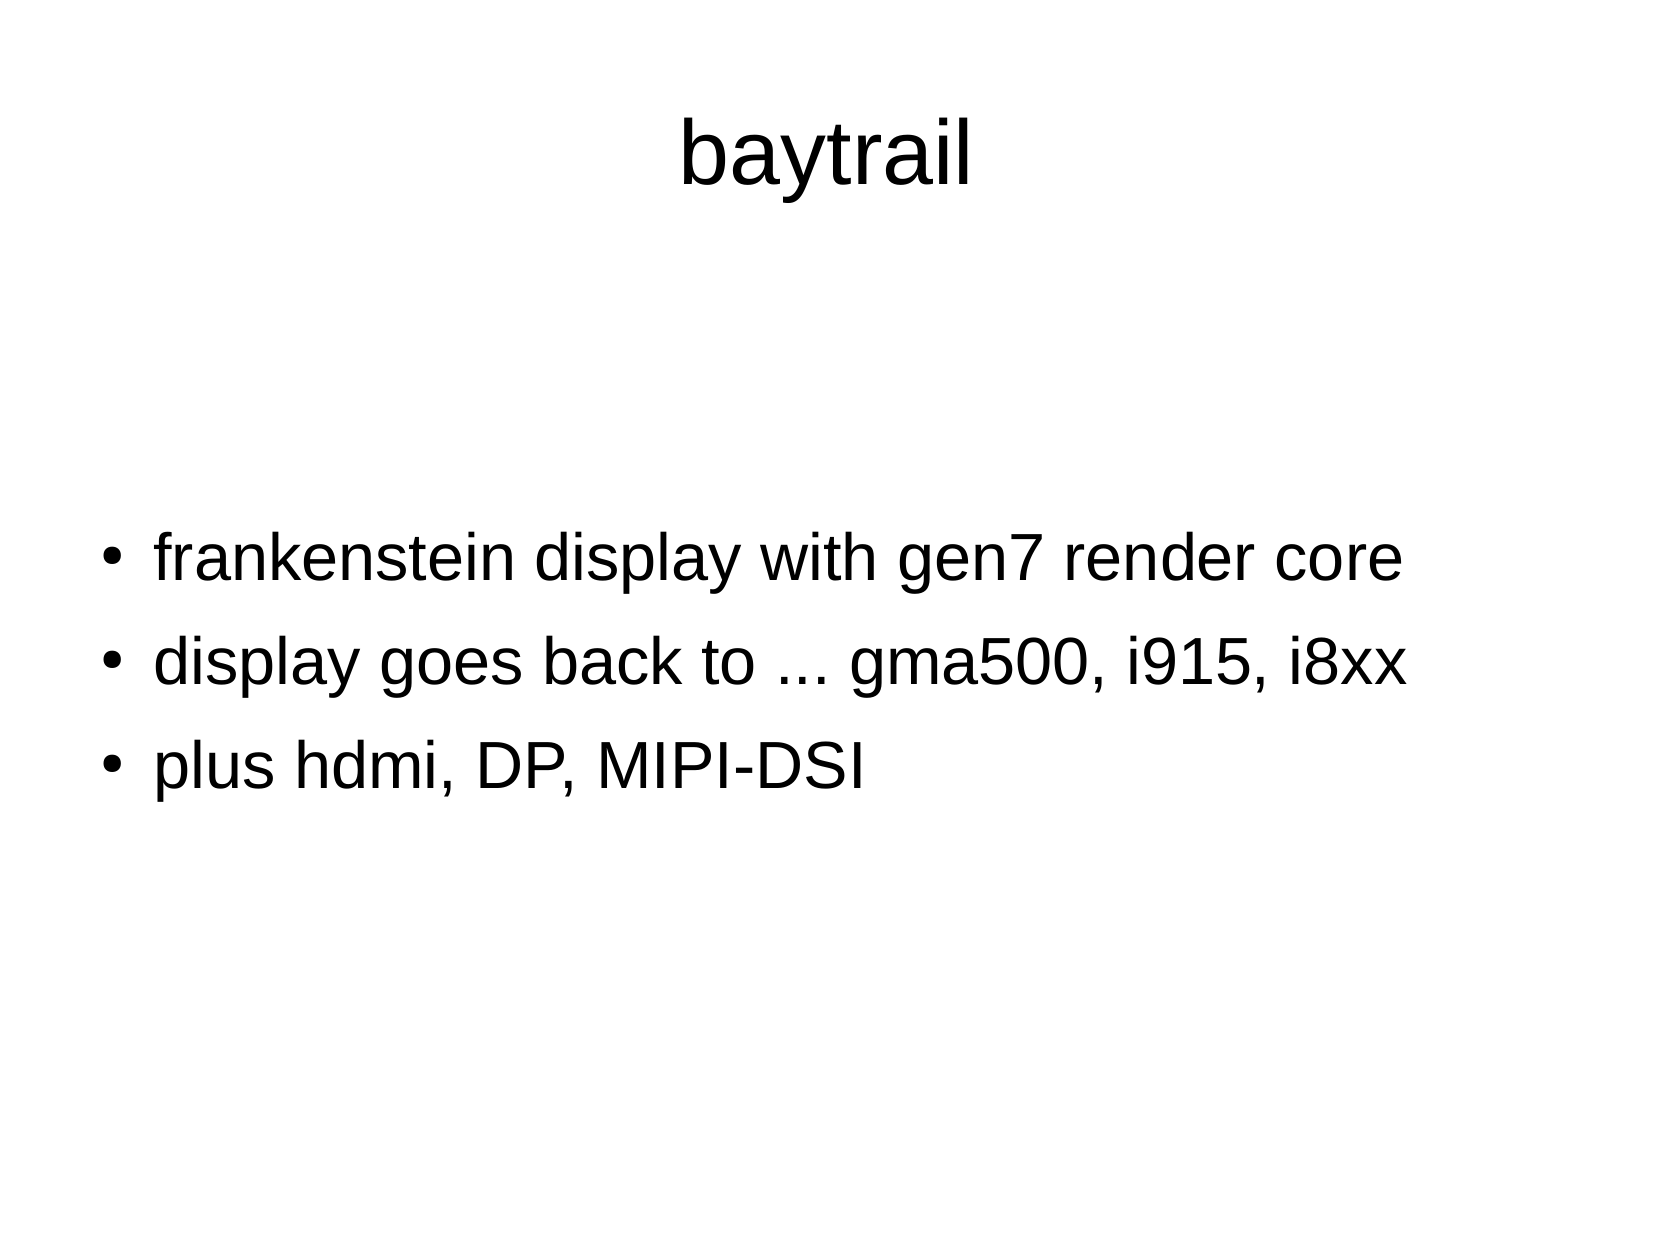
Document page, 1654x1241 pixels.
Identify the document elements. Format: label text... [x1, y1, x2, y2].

title baytrail [82, 49, 1571, 257]
list frankenstein display with gen7 render core display goes back to ... gma500, i915, i8xx plus hdmi, DP, MIPI-DSI [82, 519, 1571, 1109]
